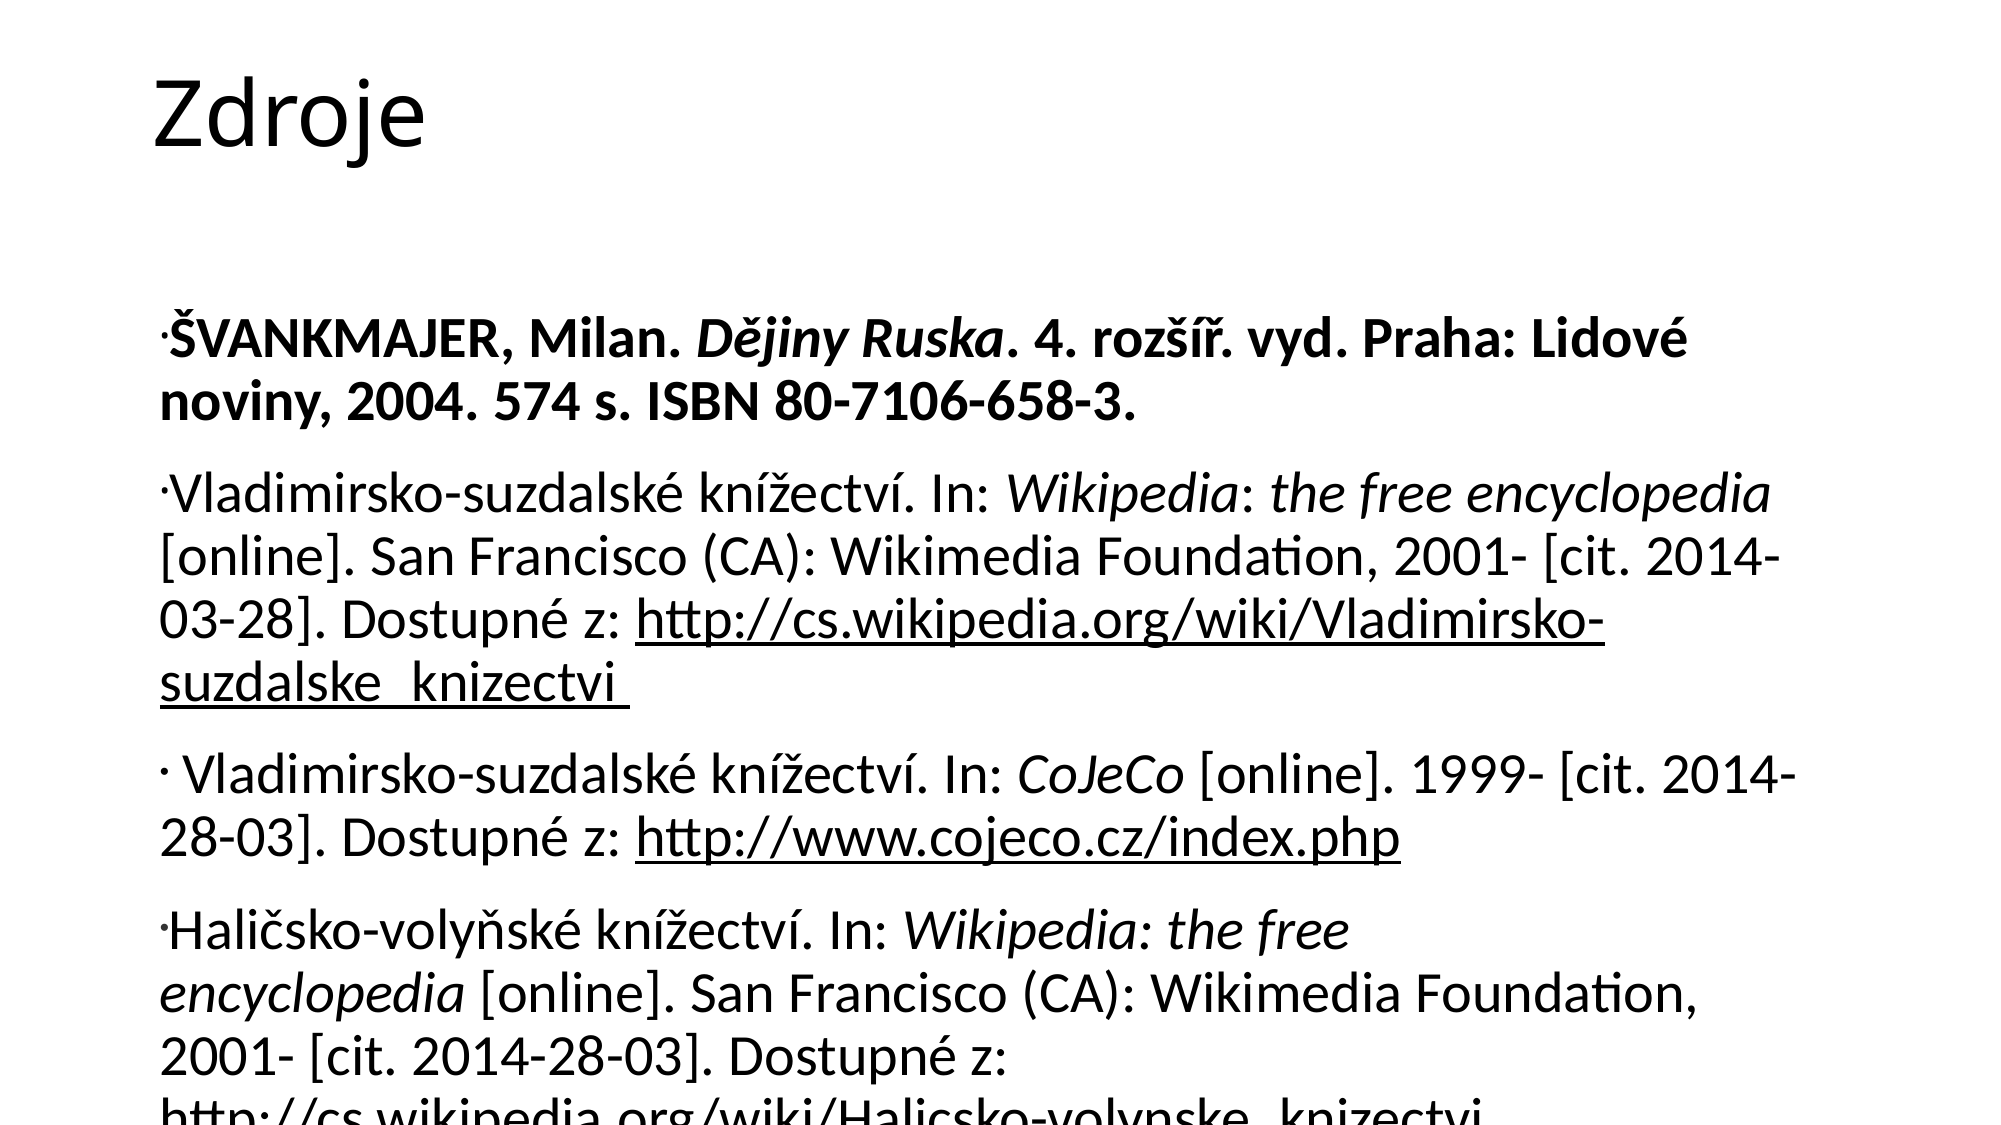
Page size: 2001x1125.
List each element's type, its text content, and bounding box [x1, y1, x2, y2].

title Zdroje [137, 59, 1863, 278]
list ŠVANKMAJER, Milan. Dějiny Ruska. 4. rozšíř. vyd. Praha: Lidové noviny, 2004. 574 s. ISBN 80-7106-658-3. Vladimirsko-suzdalské knížectví. In: Wikipedia: the free encyclopedia [online]. San Francisco (CA): Wikimedia Foundation, 2001- [cit. 2014-03-28]. Dostupné z: http://cs.wikipedia.org/wiki/Vladimirsko-suzdalske_knizectvi Vladimirsko-suzdalské knížectví. In: CoJeCo [online]. 1999- [cit. 2014- 28-03]. Dostupné z: http://www.cojeco.cz/index.php Haličsko-volyňské knížectví. In: Wikipedia: the free encyclopedia [online]. San Francisco (CA): Wikimedia Foundation, 2001- [cit. 2014-28-03]. Dostupné z: http://cs.wikipedia.org/wiki/Halicsko-volynske_knizectvi Haličsko-volyňské knížectví. In: Konzulát Ukrajiny ve městě Brno [online]. [cit. 2014-28-03]. Dostupné z: http://www.ukrkonzulat.cz/cz/ukraine/history/04.htm [137, 299, 1863, 1014]
